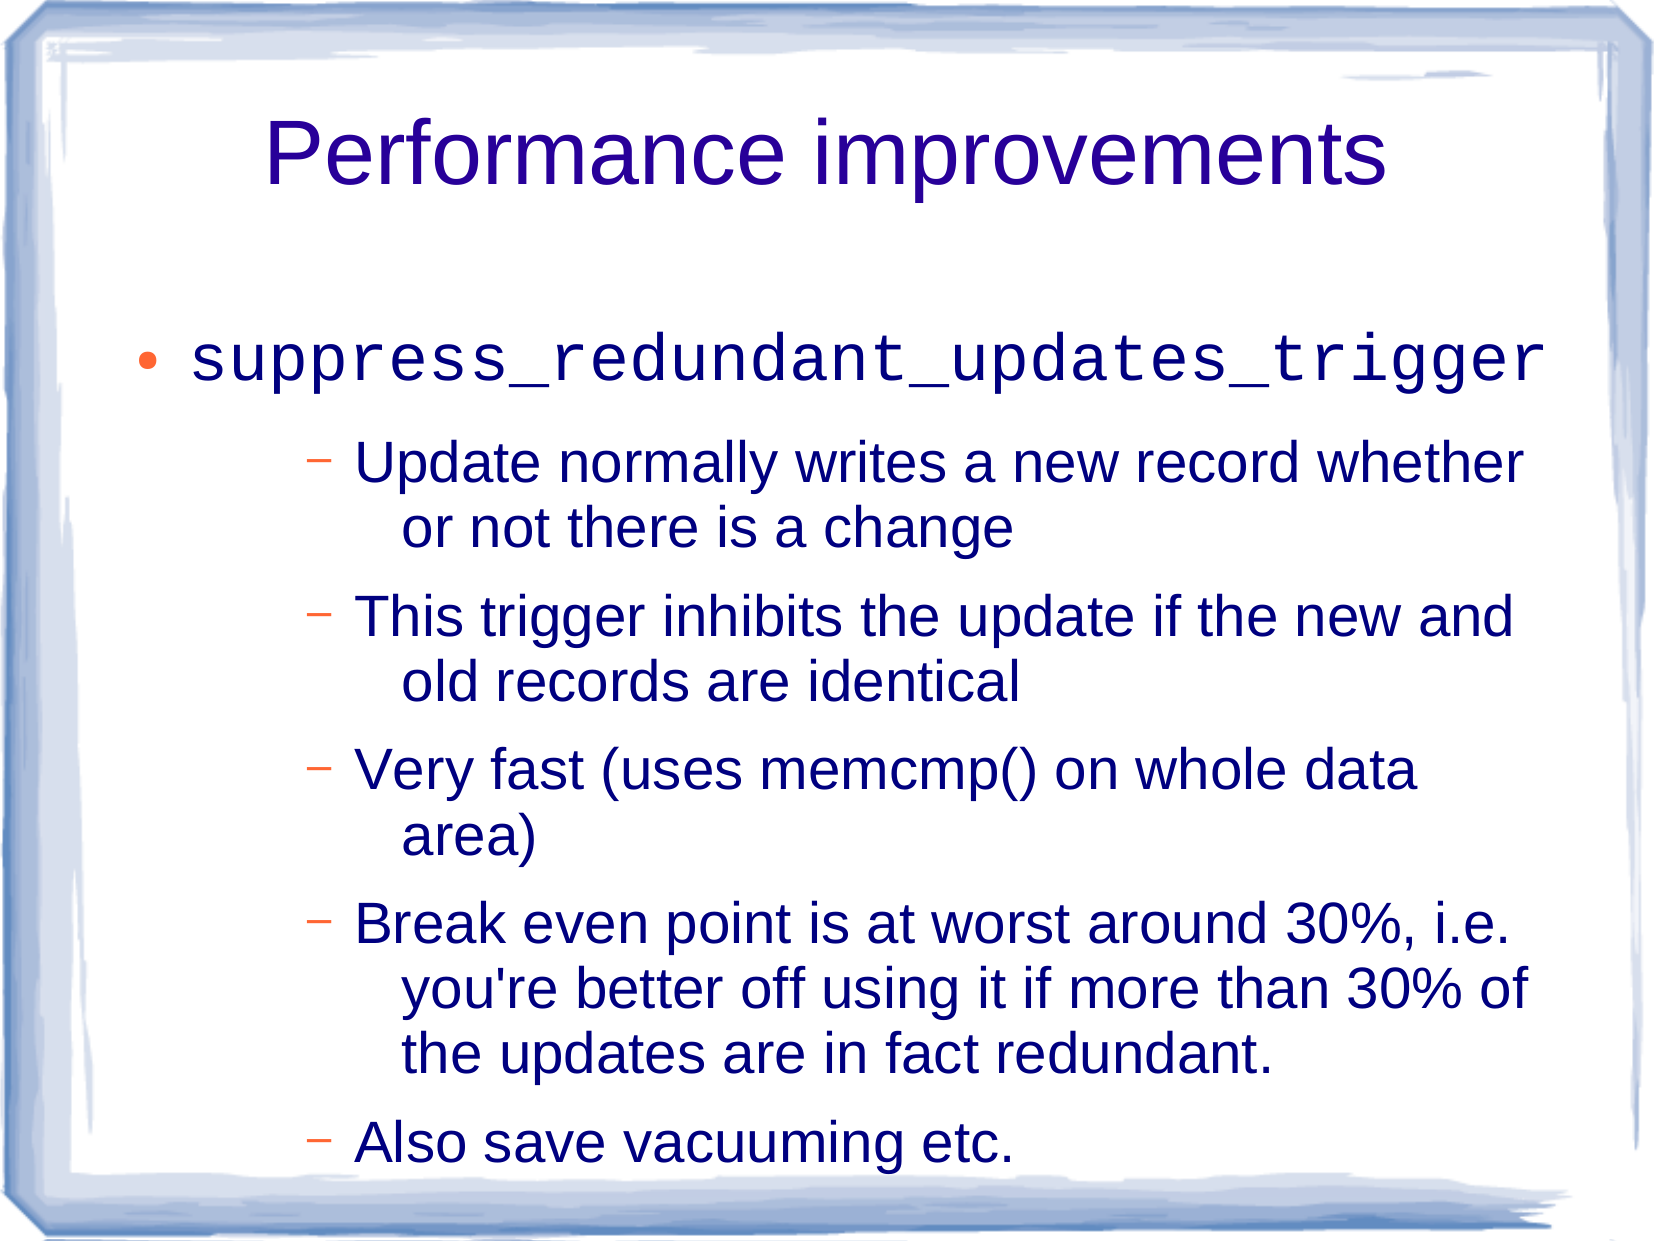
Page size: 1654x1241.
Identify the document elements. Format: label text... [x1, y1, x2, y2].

title Performance improvements [82, 56, 1571, 250]
list suppress_redundant_updates_trigger Update normally writes a new record whether or not there is a change This trigger inhibits the update if the new and old records are identical Very fast (uses memcmp() on whole data area) Break even point is at worst around 30%, i.e. you're better off using it if more than 30% of the updates are in fact redundant. Also save vacuuming etc. [118, 324, 1571, 1110]
picture [0, 0, 1654, 1241]
